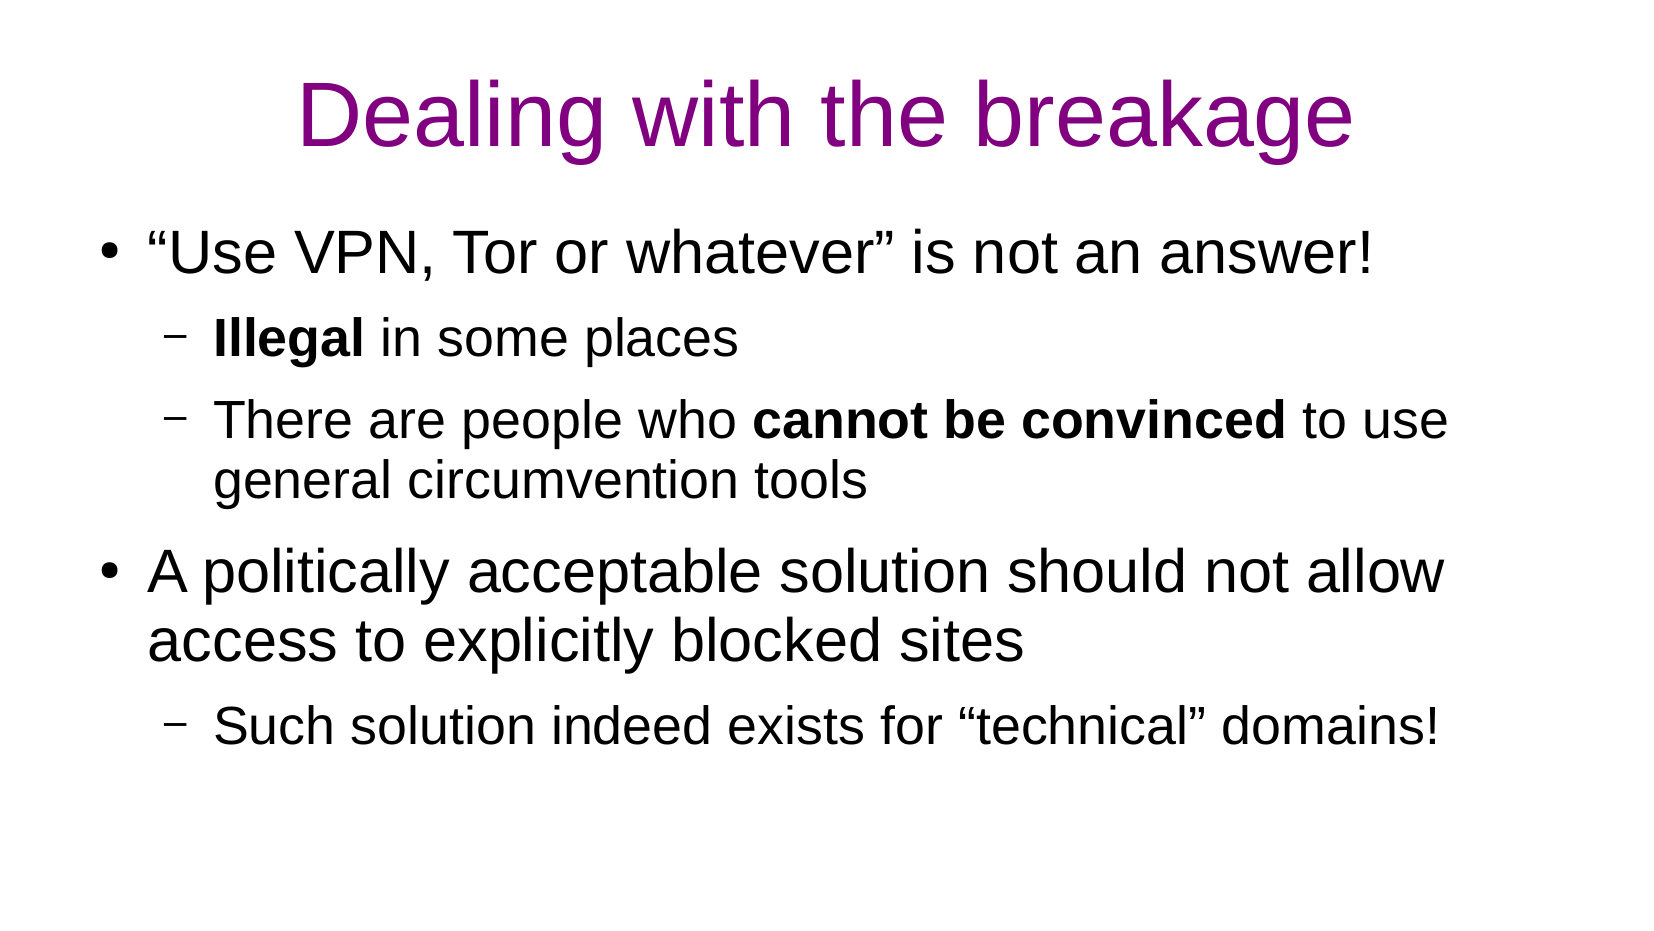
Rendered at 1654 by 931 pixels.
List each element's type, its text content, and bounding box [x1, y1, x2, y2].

list “Use VPN, Tor or whatever” is not an answer! Illegal in some places There are people who cannot be convinced to use general circumvention tools A politically acceptable solution should not allow access to explicitly blocked sites Such solution indeed exists for “technical” domains! [82, 217, 1571, 757]
title Dealing with the breakage [82, 0, 1571, 217]
